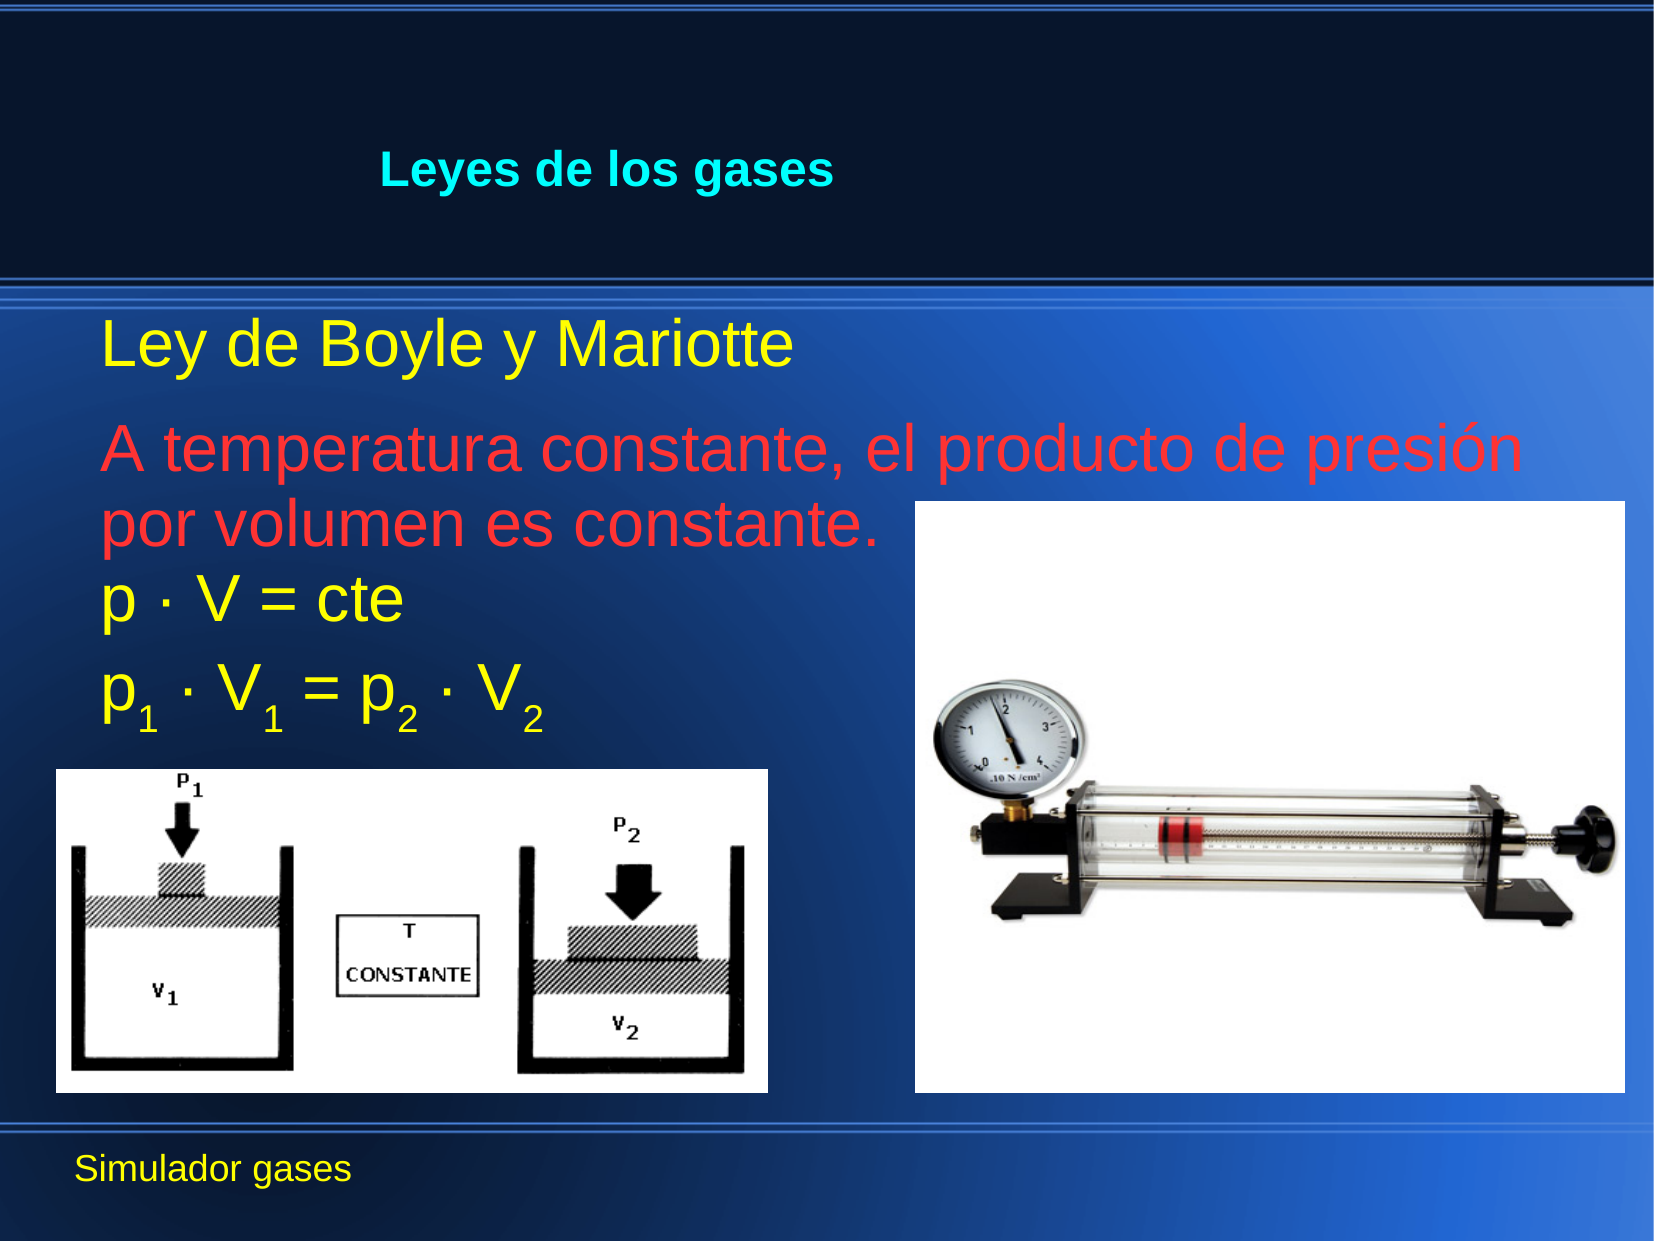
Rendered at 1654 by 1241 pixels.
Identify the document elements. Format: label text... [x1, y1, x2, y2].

list A temperatura constante, el producto de presión por volumen es constante. [29, 411, 1625, 562]
list p · V = cte [29, 561, 473, 649]
text_box Simulador gases [59, 1139, 389, 1211]
picture [0, 0, 1654, 1241]
title Leyes de los gases [32, 118, 1182, 220]
list p1 · V1 = p2 · V2 [29, 649, 562, 757]
list Ley de Boyle y Mariotte [29, 306, 1329, 411]
